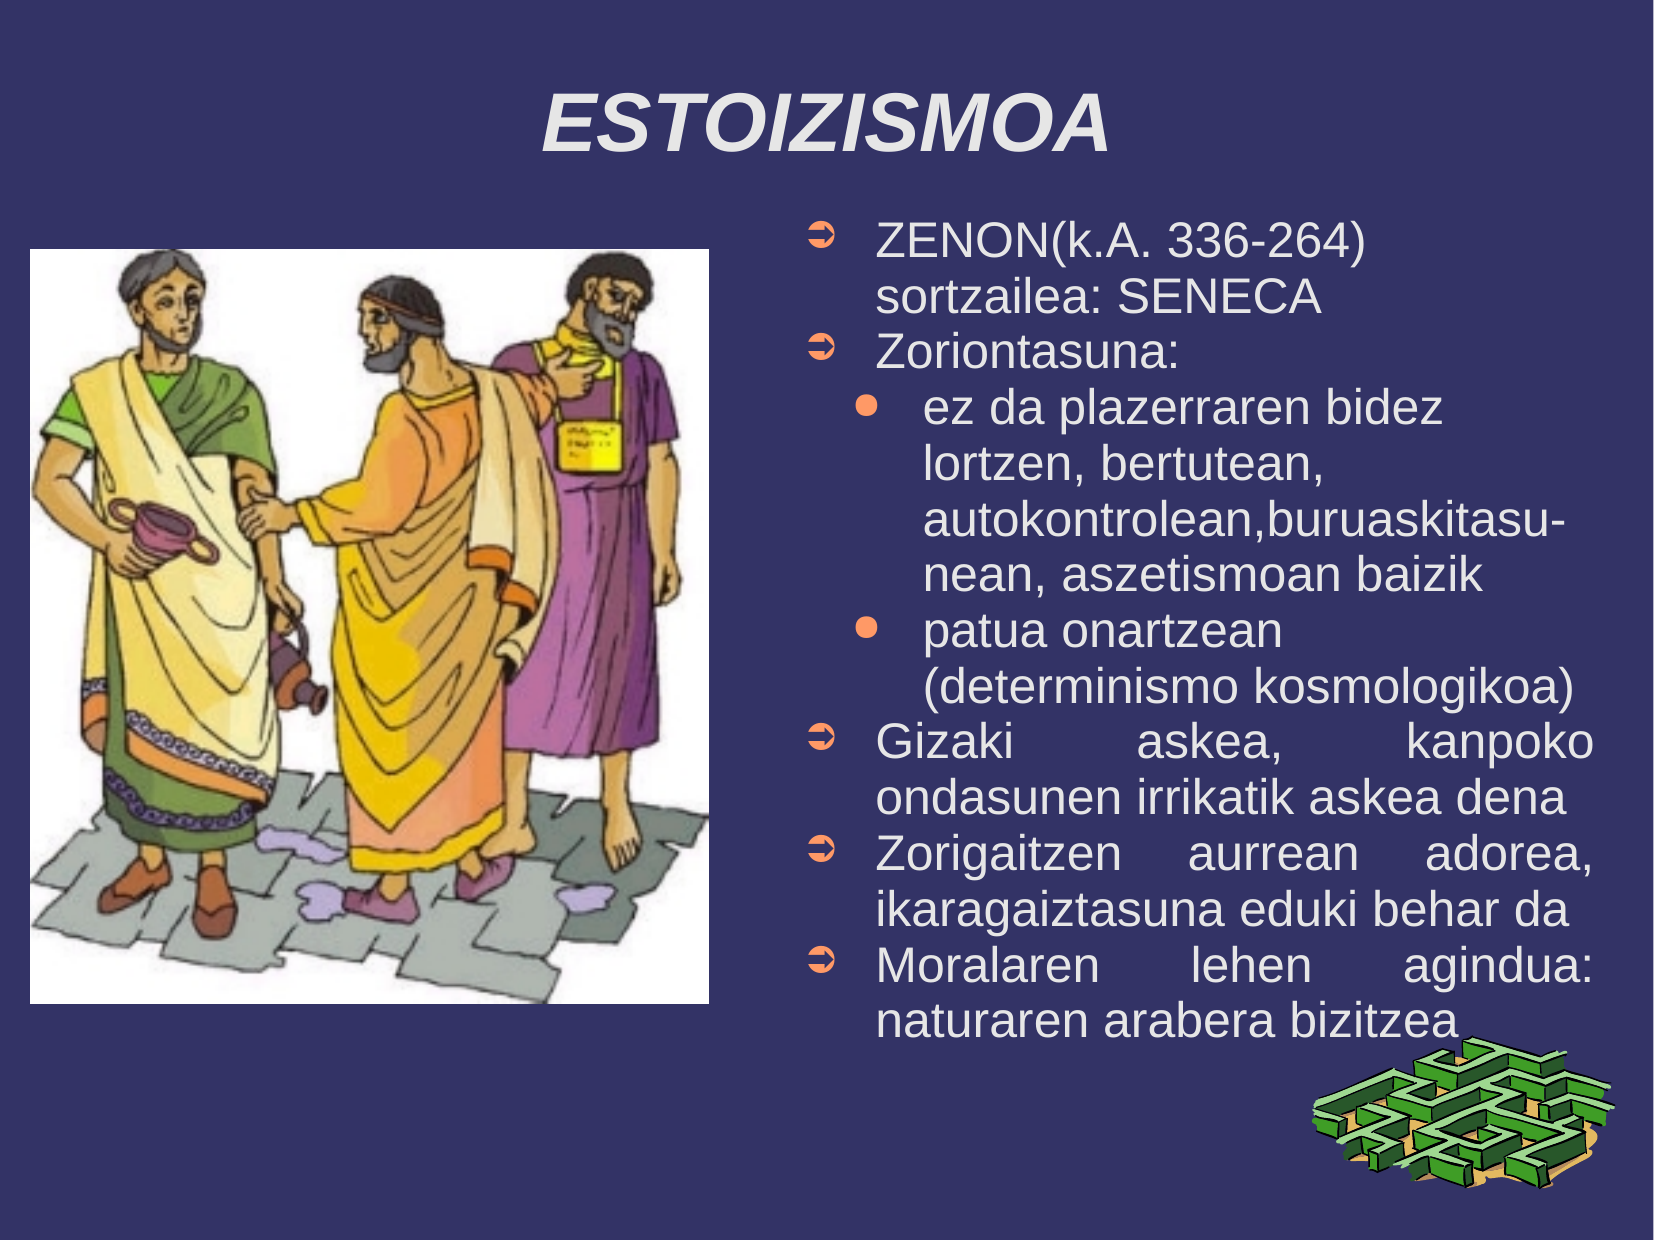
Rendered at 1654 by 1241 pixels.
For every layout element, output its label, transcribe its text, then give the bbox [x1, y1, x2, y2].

list ZENON(k.A. 336-264) sortzailea: SENECA Zoriontasuna: ez da plazerraren bidez lortzen, bertutean, autokontrolean,buruaskitasu- nean, aszetismoan baizik patua onartzean (determinismo kosmologikoa) Gizaki askea, kanpoko ondasunen irrikatik askea dena Zorigaitzen aurrean adorea, ikaragaiztasuna eduki behar da Moralaren lehen agindua: naturaren arabera bizitzea [792, 212, 1595, 1182]
picture [30, 249, 709, 1004]
title ESTOIZISMOA [121, 19, 1534, 227]
